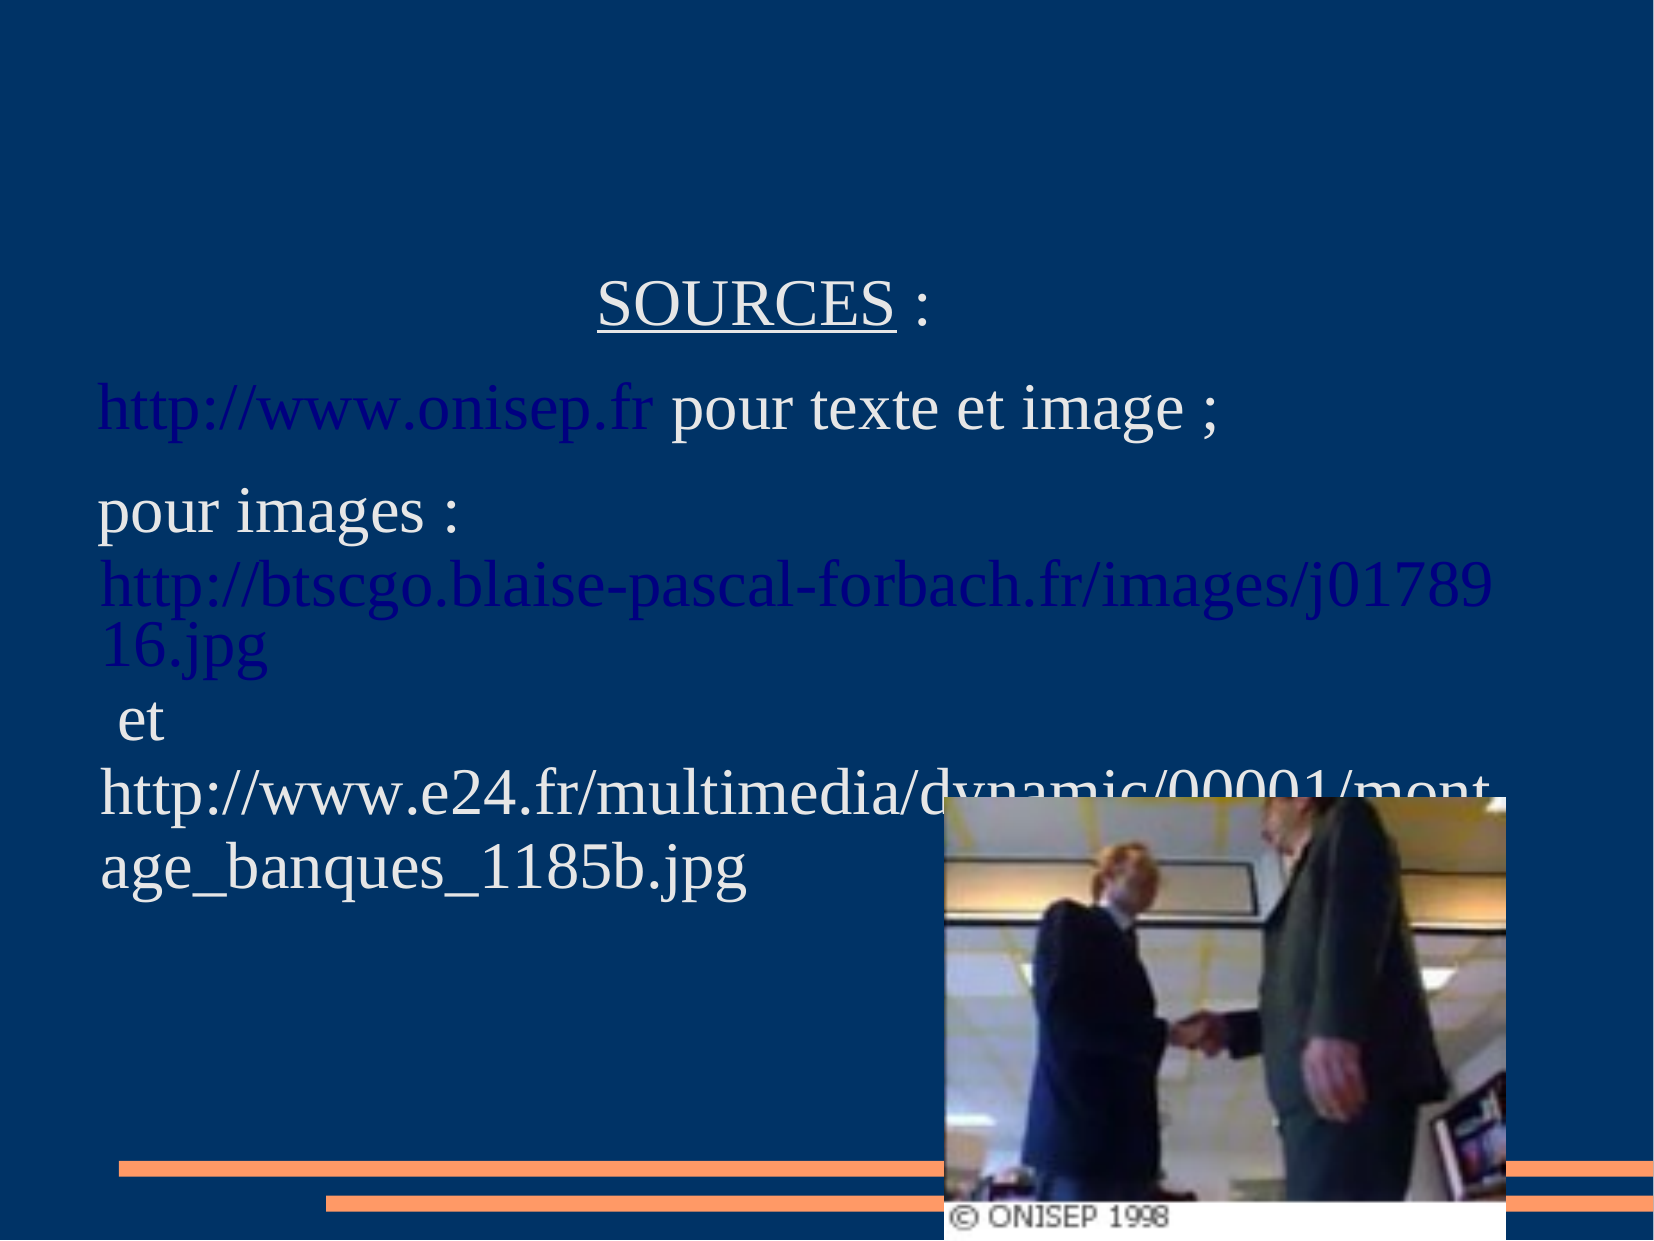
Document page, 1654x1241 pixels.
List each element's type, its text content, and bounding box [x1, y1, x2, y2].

list SOURCES : http://www.onisep.fr pour texte et image ; pour images : http://btscgo.blaise-pascal-forbach.fr/images/j0178916.jpg et http://www.e24.fr/multimedia/dynamic/00001/montage_banques_1185b.jpg [29, 59, 1499, 975]
picture [944, 797, 1506, 1241]
